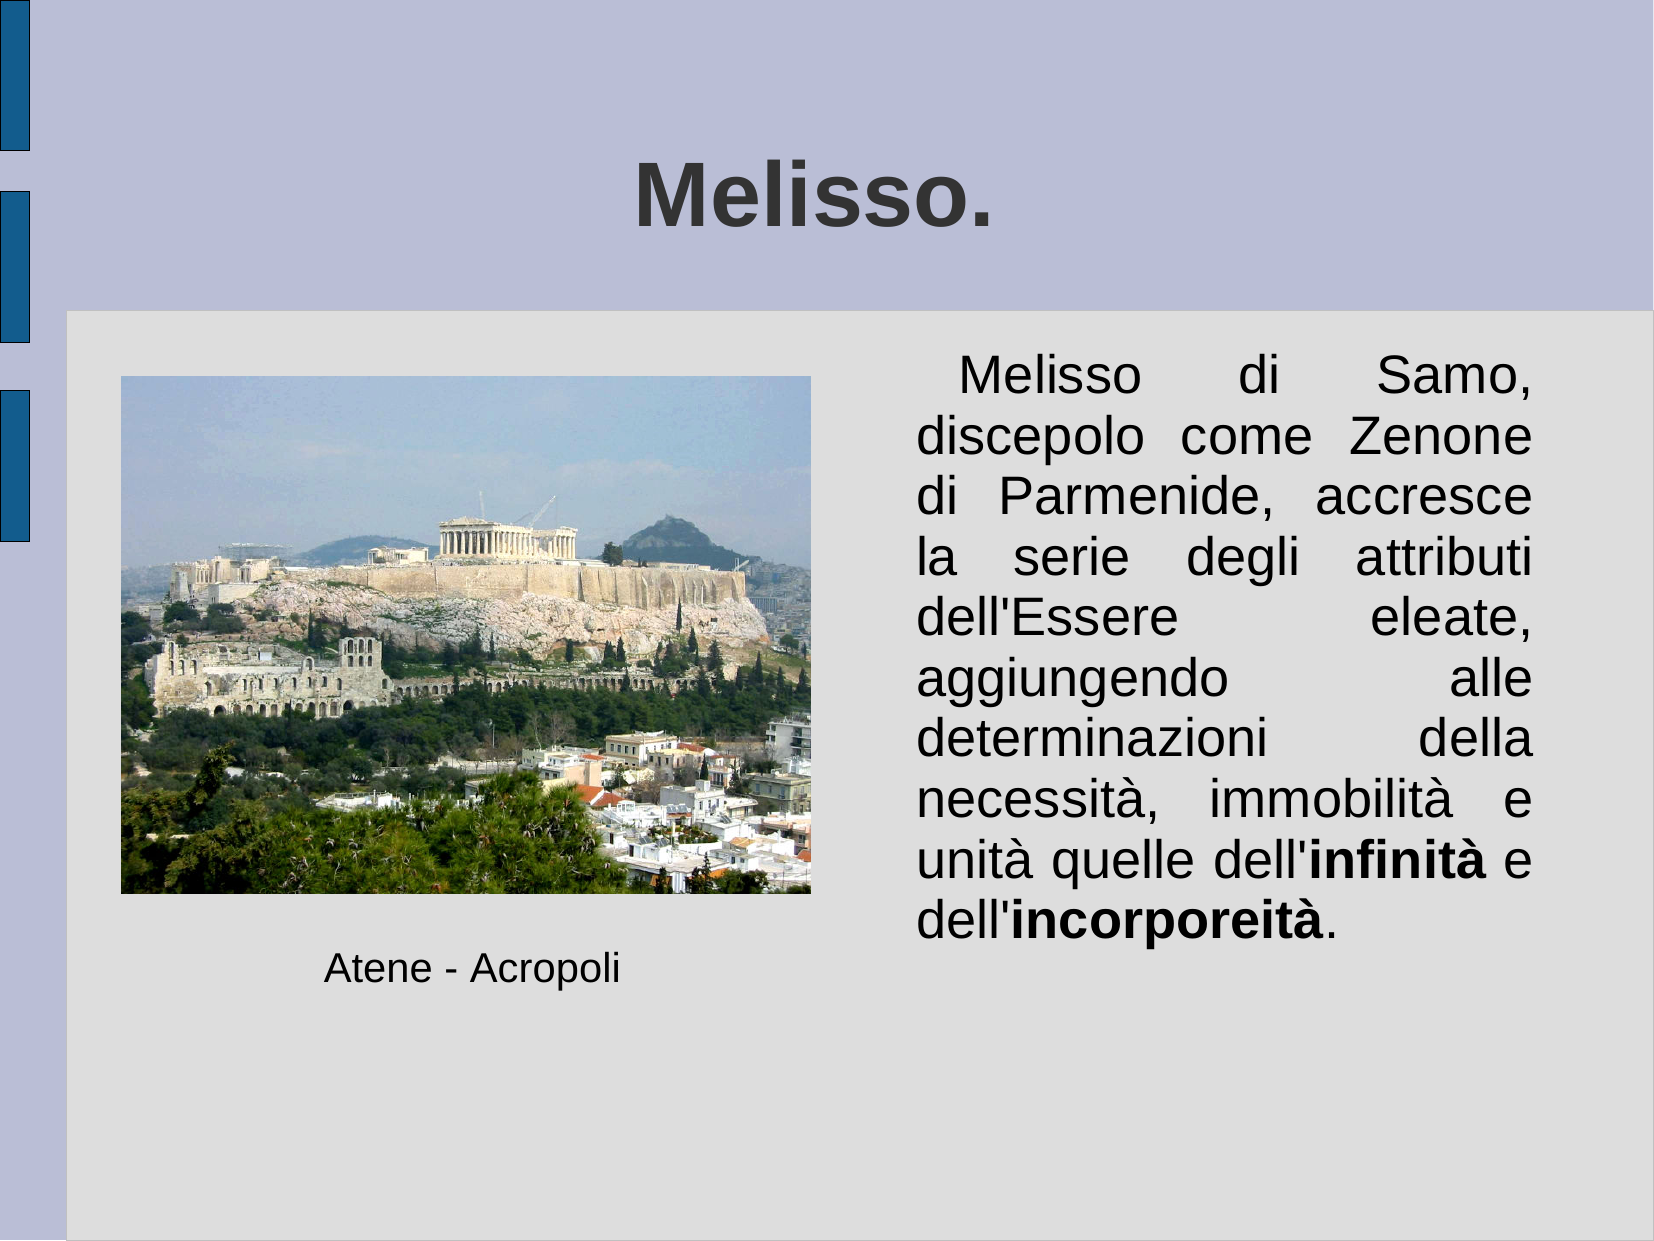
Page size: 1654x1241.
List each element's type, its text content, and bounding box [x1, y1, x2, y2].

title Melisso. [121, 91, 1534, 299]
picture [121, 376, 811, 894]
list Melisso di Samo, discepolo come Zenone di Parmenide, accresce la serie degli attributi dell'Essere eleate, aggiungendo alle determinazioni della necessità, immobilità e unità quelle dell'infinità e dell'incorporeità. [845, 344, 1535, 1127]
text_box Atene - Acropoli [177, 944, 768, 992]
